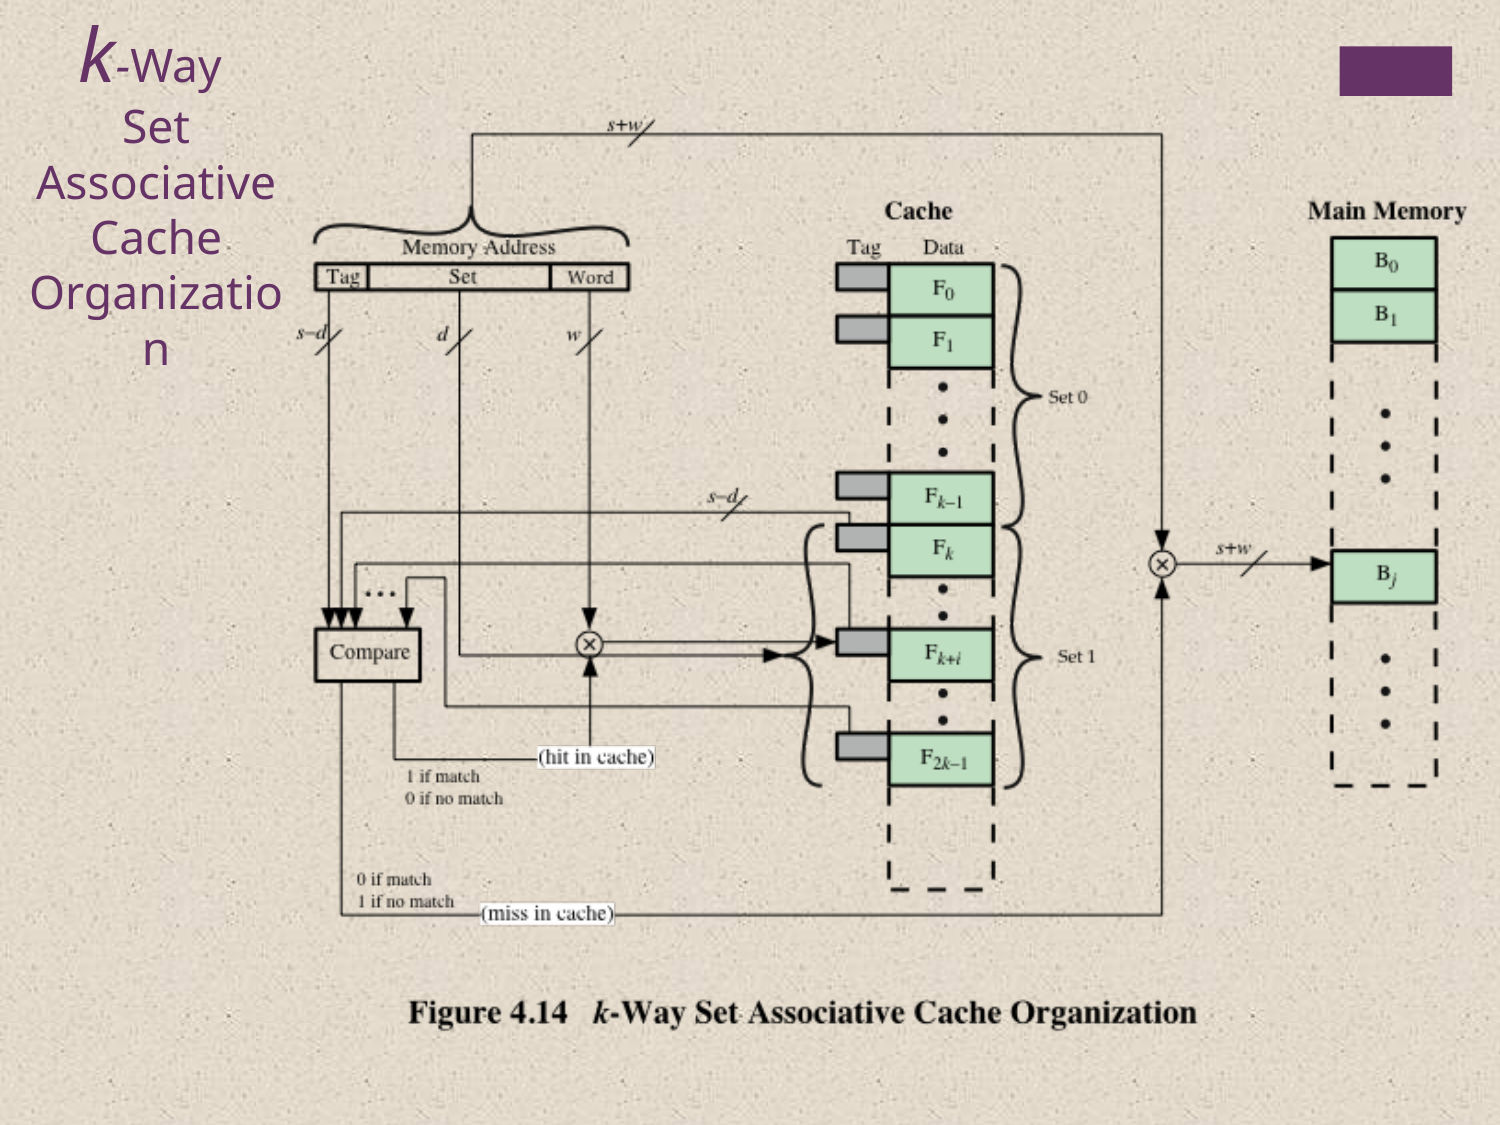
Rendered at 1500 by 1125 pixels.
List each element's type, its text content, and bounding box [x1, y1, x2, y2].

title k-Way Set Associative Cache Organization [0, 0, 269, 550]
picture [0, 0, 1500, 1125]
